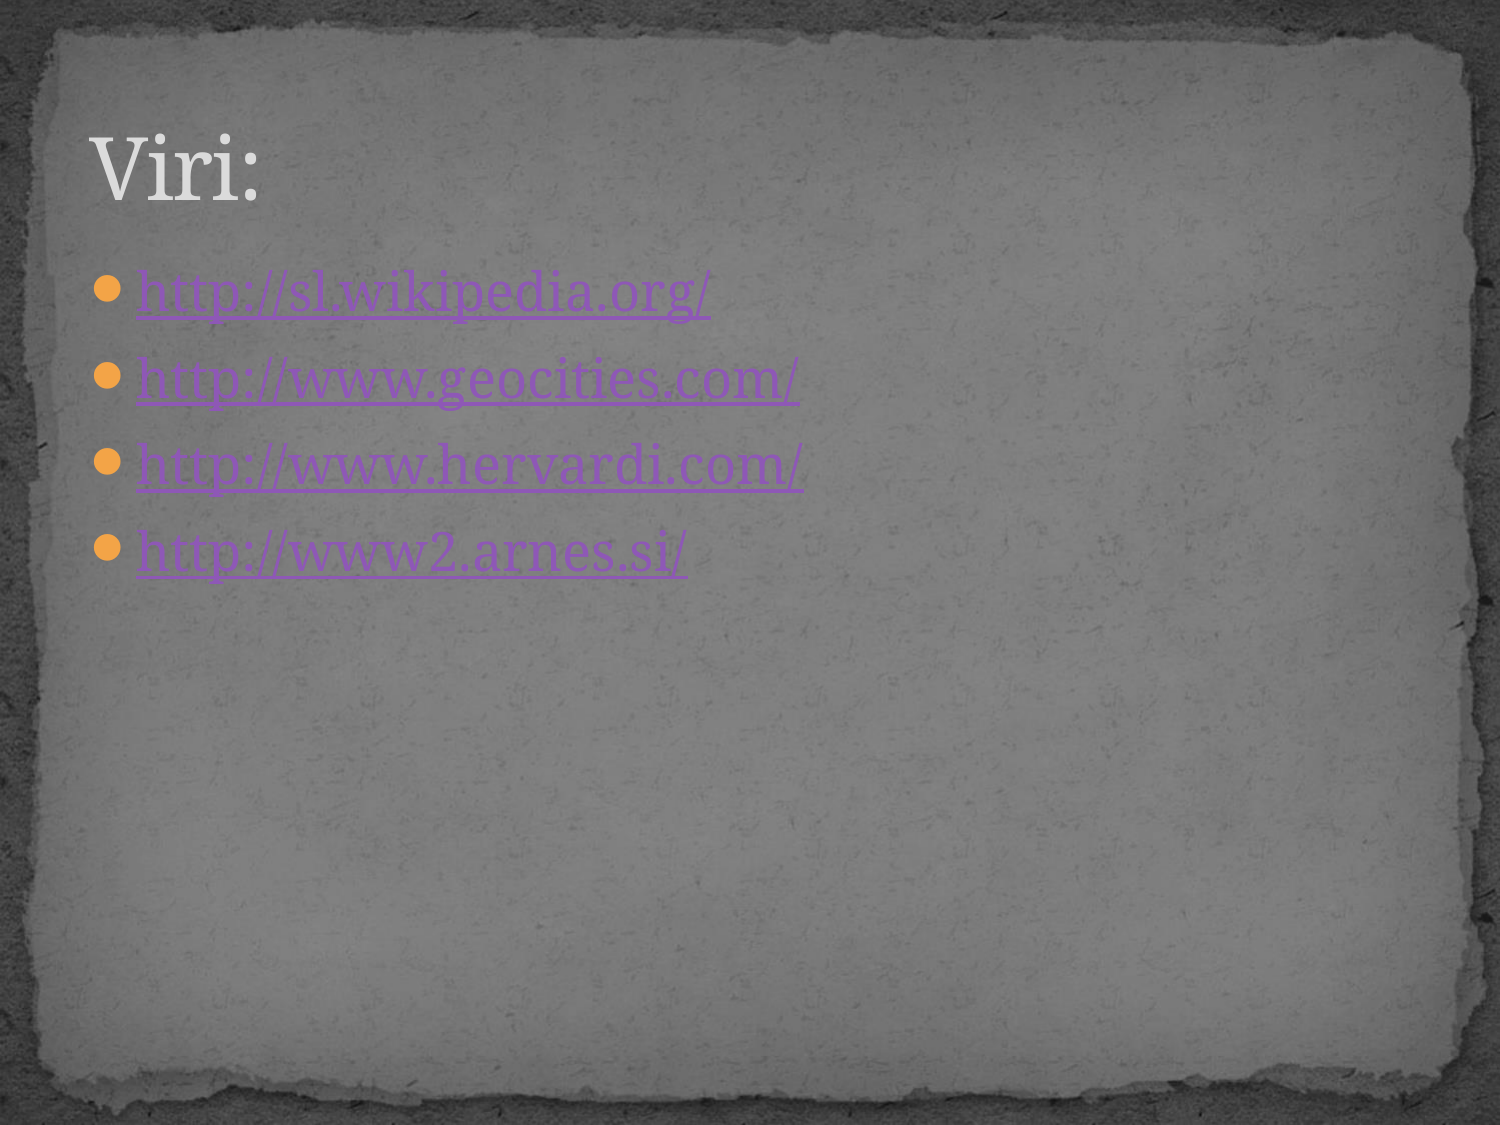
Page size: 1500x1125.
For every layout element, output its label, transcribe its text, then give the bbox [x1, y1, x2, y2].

picture [0, 0, 1500, 1125]
title Viri: [75, 24, 1425, 225]
list http://sl.wikipedia.org/ http://www.geocities.com/ http://www.hervardi.com/ http://www2.arnes.si/ [75, 249, 1425, 1000]
